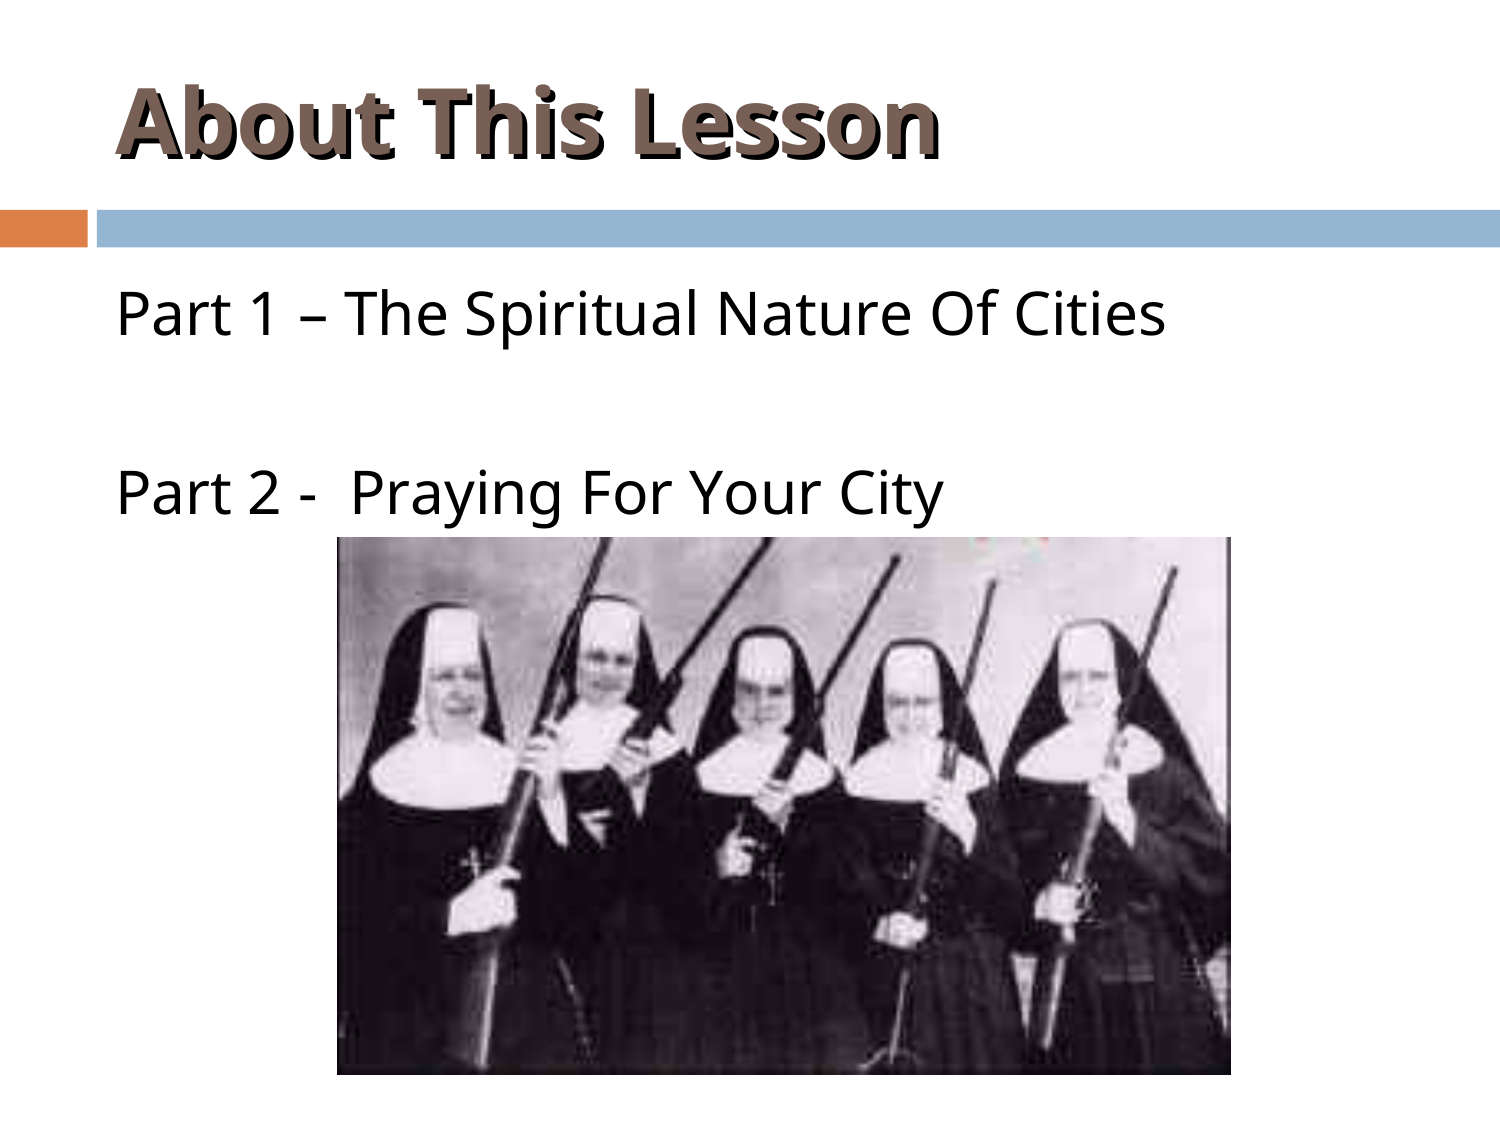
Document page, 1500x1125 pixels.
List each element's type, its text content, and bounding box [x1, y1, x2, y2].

picture [337, 537, 1231, 1075]
title About This Lesson [100, 37, 1438, 201]
list Part 1 – The Spiritual Nature Of Cities Part 2 - Praying For Your City [100, 262, 1438, 1001]
